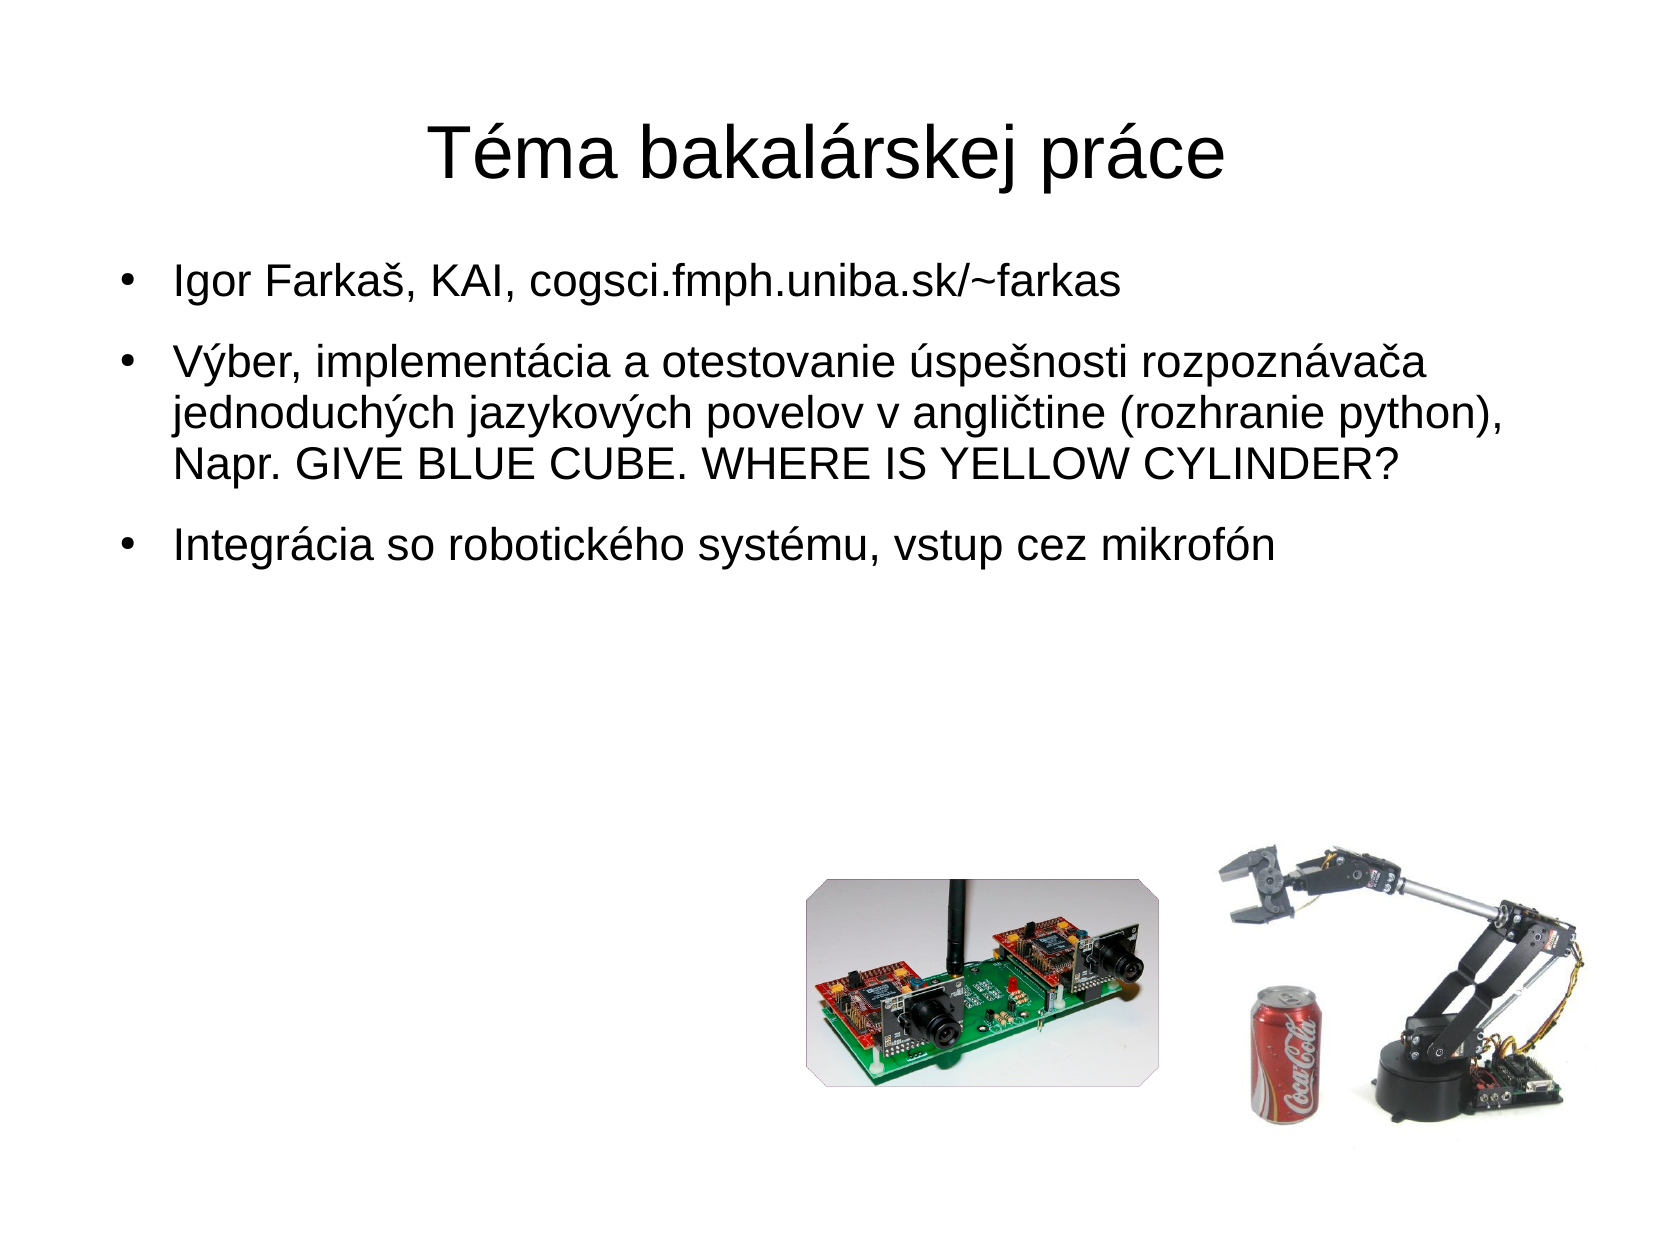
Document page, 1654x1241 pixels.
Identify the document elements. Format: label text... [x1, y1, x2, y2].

picture [806, 879, 1159, 1087]
picture [1174, 819, 1621, 1155]
title Téma bakalárskej práce [82, 49, 1571, 257]
list Igor Farkaš, KAI, cogsci.fmph.uniba.sk/~farkas Výber, implementácia a otestovanie úspešnosti rozpoznávača jednoduchých jazykových povelov v angličtine (rozhranie python), Napr. GIVE BLUE CUBE. WHERE IS YELLOW CYLINDER? Integrácia so robotického systému, vstup cez mikrofón [101, 254, 1591, 974]
